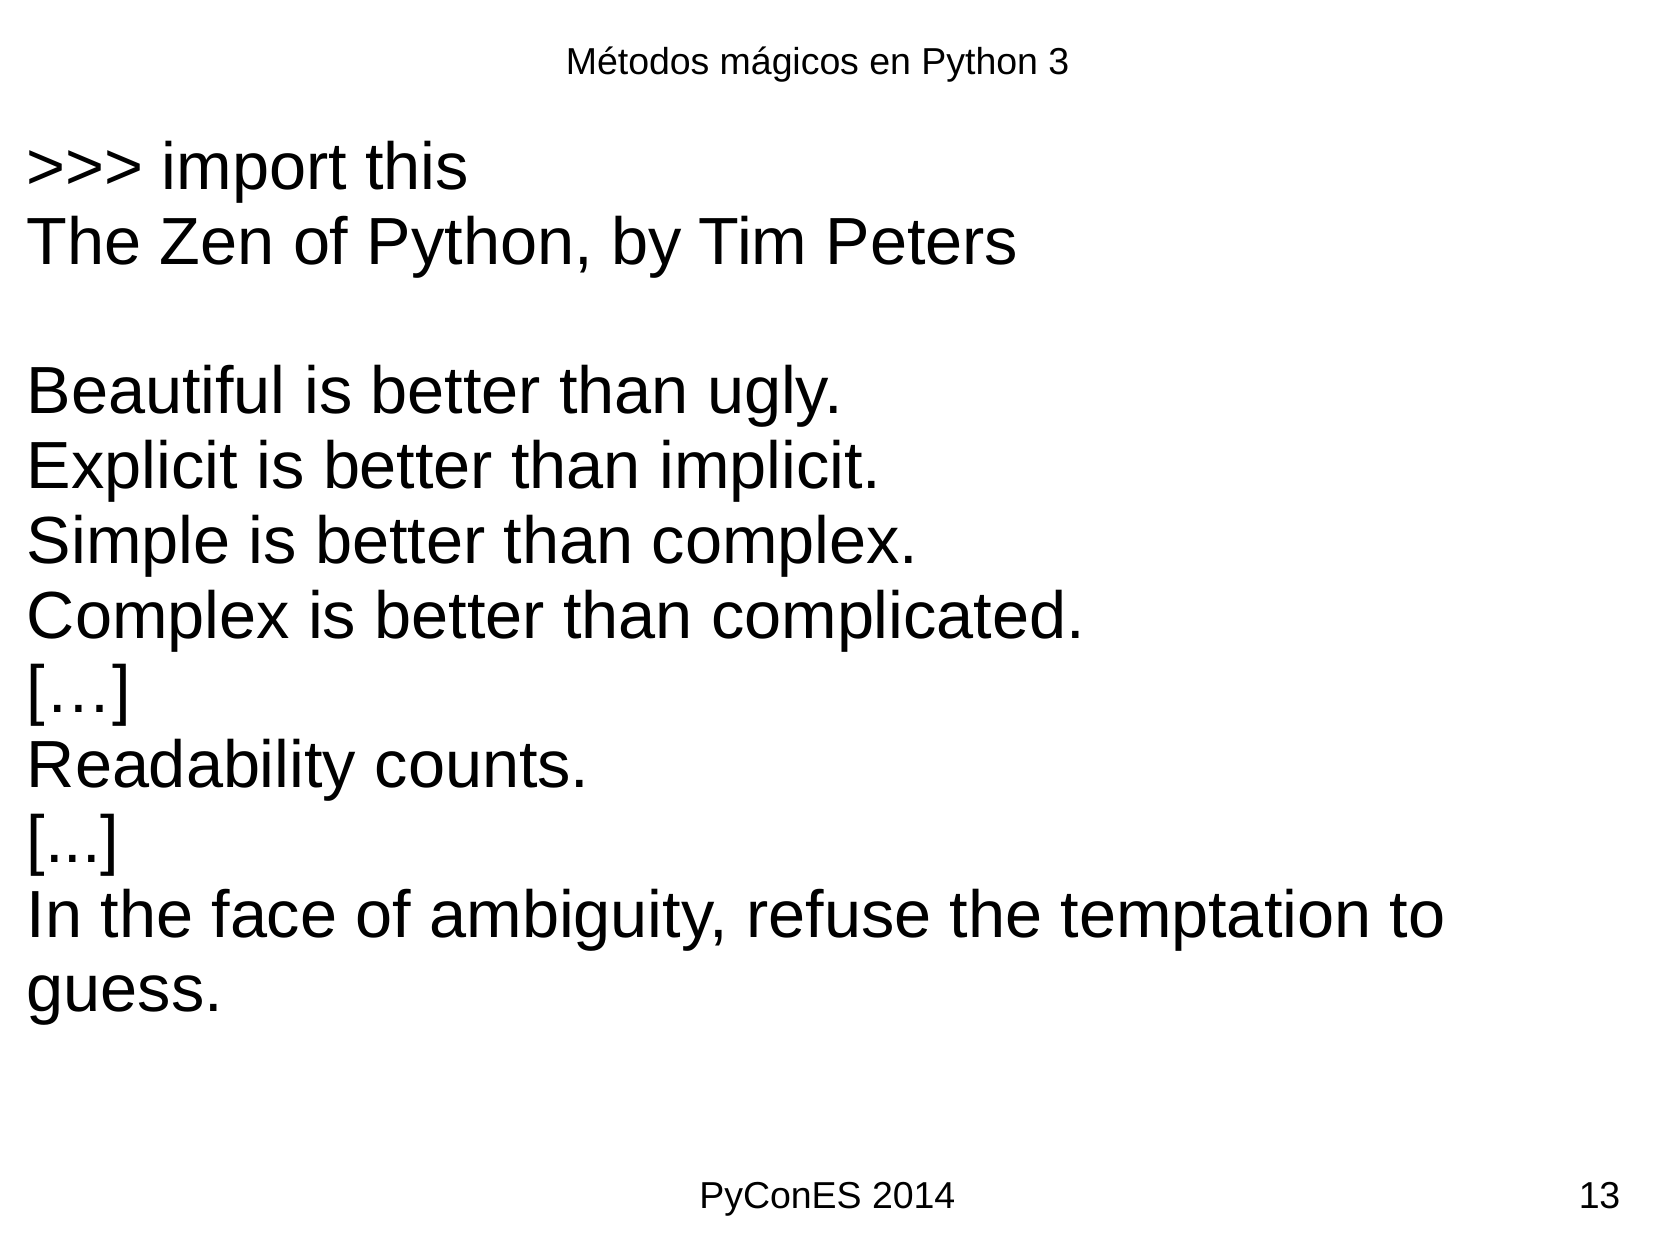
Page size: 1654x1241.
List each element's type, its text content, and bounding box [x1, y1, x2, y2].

text_box PyConES 2014 [30, 1166, 1455, 1224]
text_box 13 [1455, 1166, 1636, 1224]
text_box Métodos mágicos en Python 3 [15, 33, 1621, 91]
subtitle >>> import this The Zen of Python, by Tim Peters Beautiful is better than ugly. Explicit is better than implicit. Simple is better than complex. Complex is better than complicated. […] Readability counts. [...] In the face of ambiguity, refuse the temptation to guess. [26, 91, 1621, 1201]
